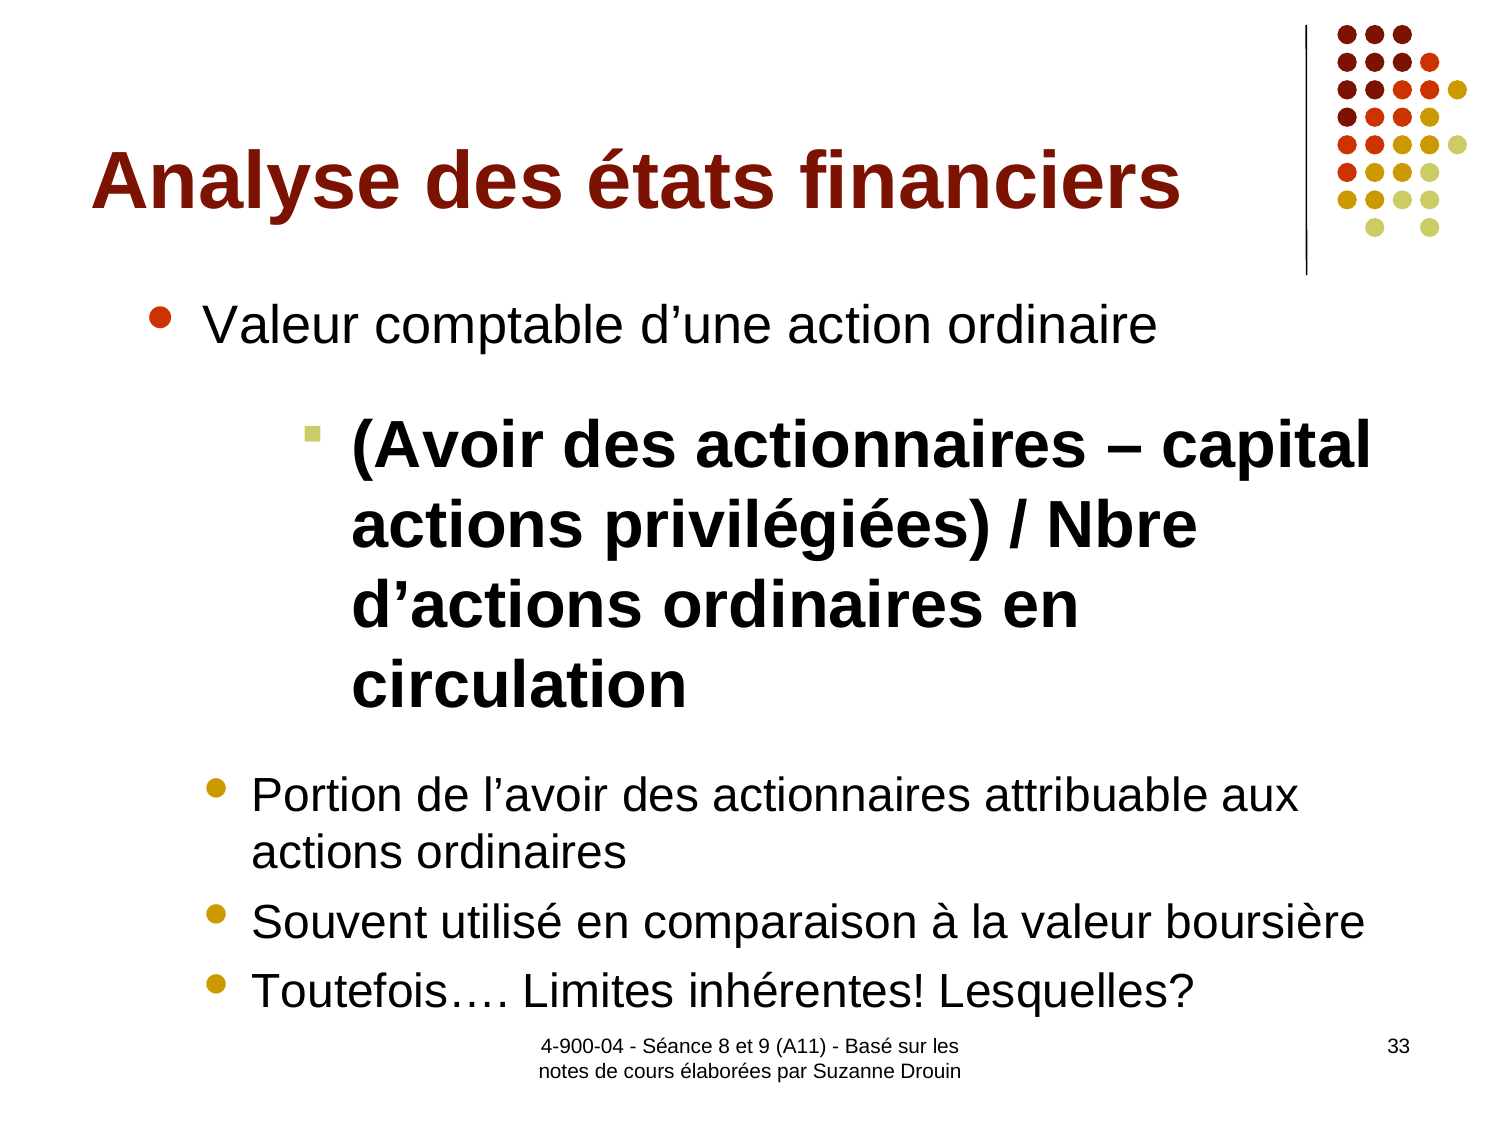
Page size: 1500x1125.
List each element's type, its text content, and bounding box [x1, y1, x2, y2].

text_box 8 [1074, 1025, 1426, 1101]
text_box 4-900-04 - Séance 8 et 9 (A11) - Basé sur les notes de cours élaborées par Suzanne Drouin [512, 1025, 988, 1101]
text_box Valeur comptable d’une action ordinaire (Avoir des actionnaires – capital actions privilégiées) / Nbre d’actions ordinaires en circulation Portion de l’avoir des actionnaires attribuable aux actions ordinaires Souvent utilisé en comparaison à la valeur boursière Toutefois…. Limites inhérentes! Lesquelles? [75, 282, 1426, 1006]
text_box Analyse des états financiers [74, 20, 1313, 233]
